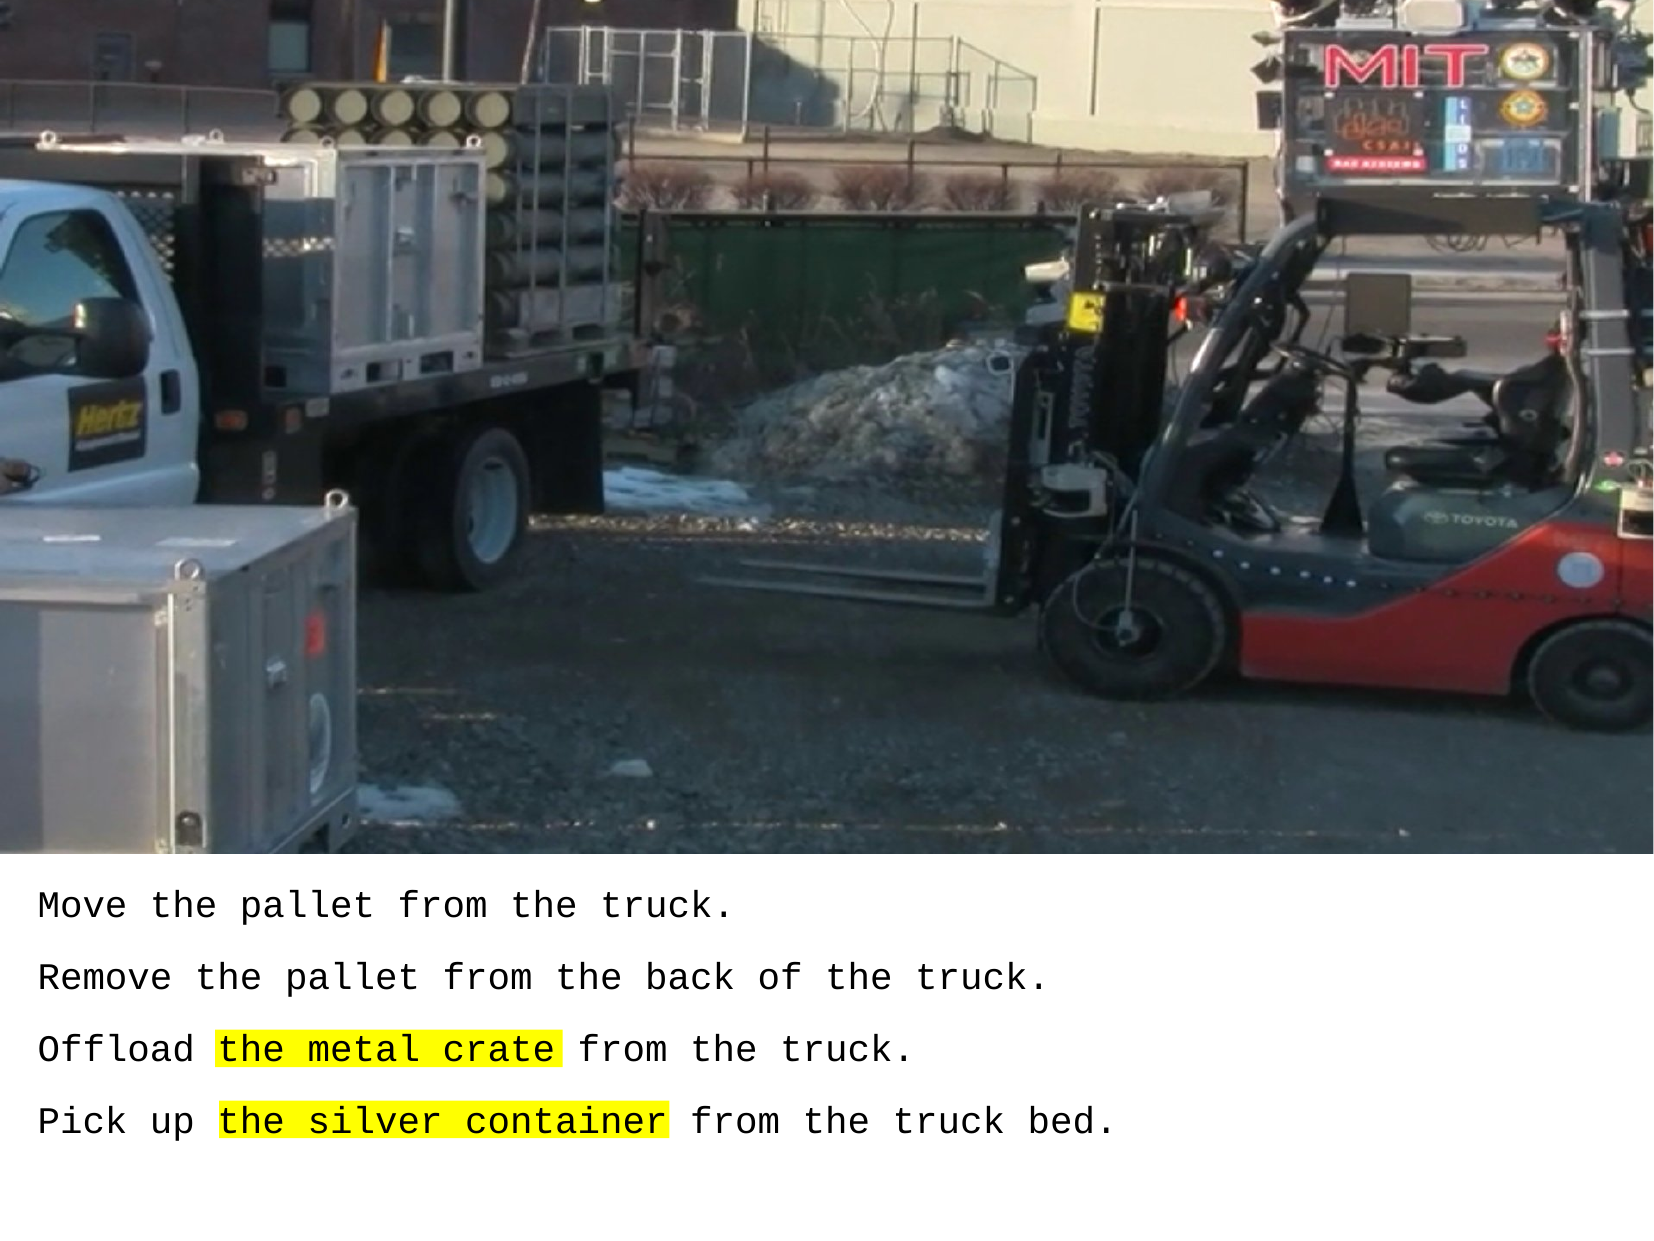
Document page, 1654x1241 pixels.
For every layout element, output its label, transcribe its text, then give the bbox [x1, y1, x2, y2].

picture [0, 0, 1654, 854]
list Move the pallet from the truck. Remove the pallet from the back of the truck. Offload the metal crate from the truck. Pick up the silver container from the truck bed. [37, 886, 1649, 1224]
